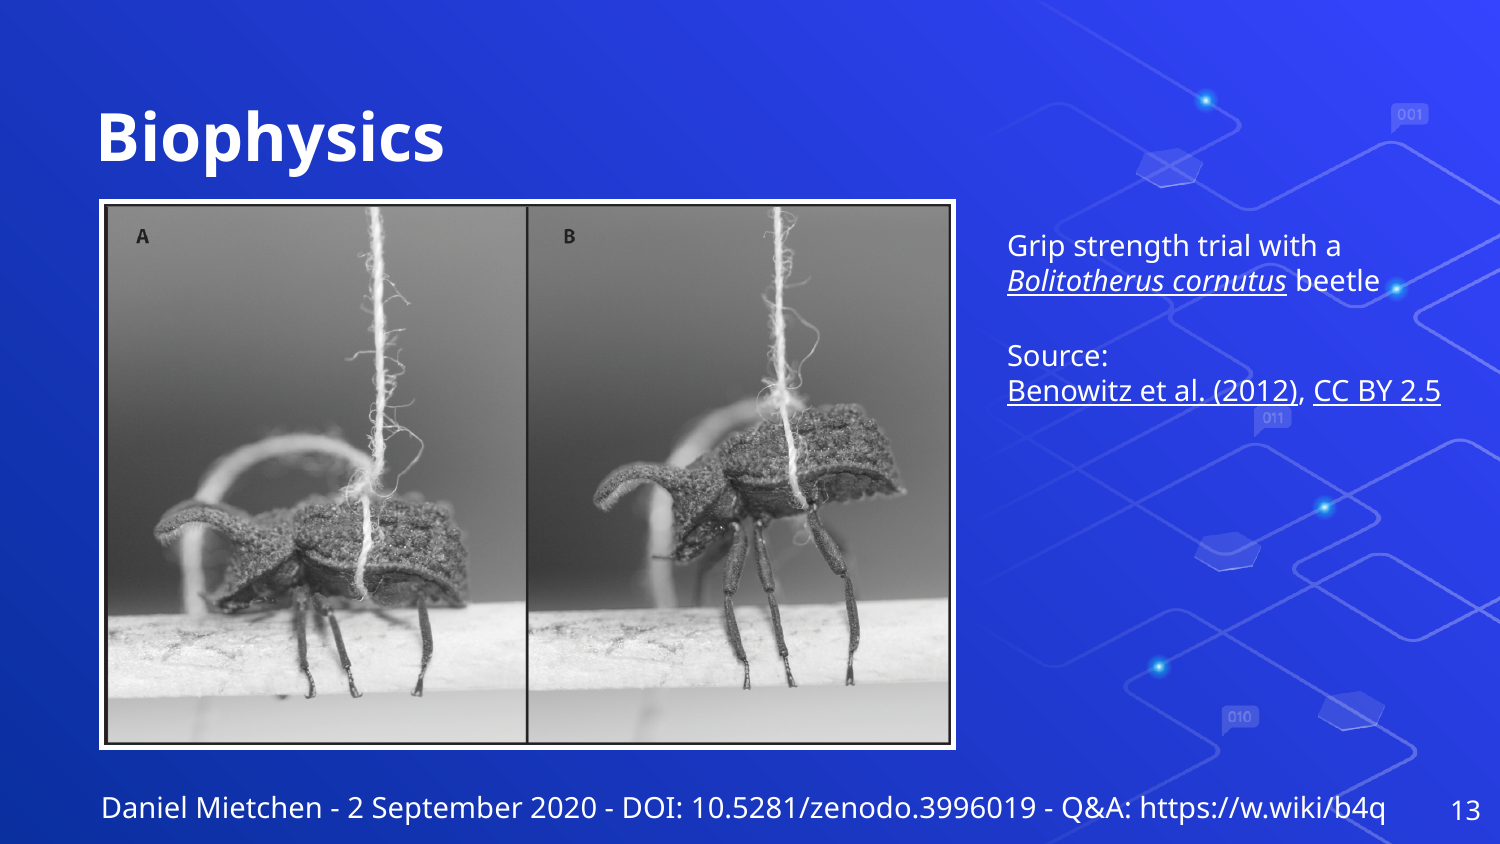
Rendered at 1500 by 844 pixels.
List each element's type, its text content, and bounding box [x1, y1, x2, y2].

picture [0, 0, 1500, 844]
text_box Grip strength trial with a Bolitotherus cornutus beetle Source: Benowitz et al. (2012), CC BY 2.5 [992, 212, 1482, 542]
slide_number 1 [1391, 779, 1482, 844]
title Biophysics [95, 33, 1463, 175]
text_box Daniel Mietchen - 2 September 2020 - DOI: 10.5281/zenodo.3996019 - Q&A: https://w.wiki/b4q [18, 774, 1471, 832]
